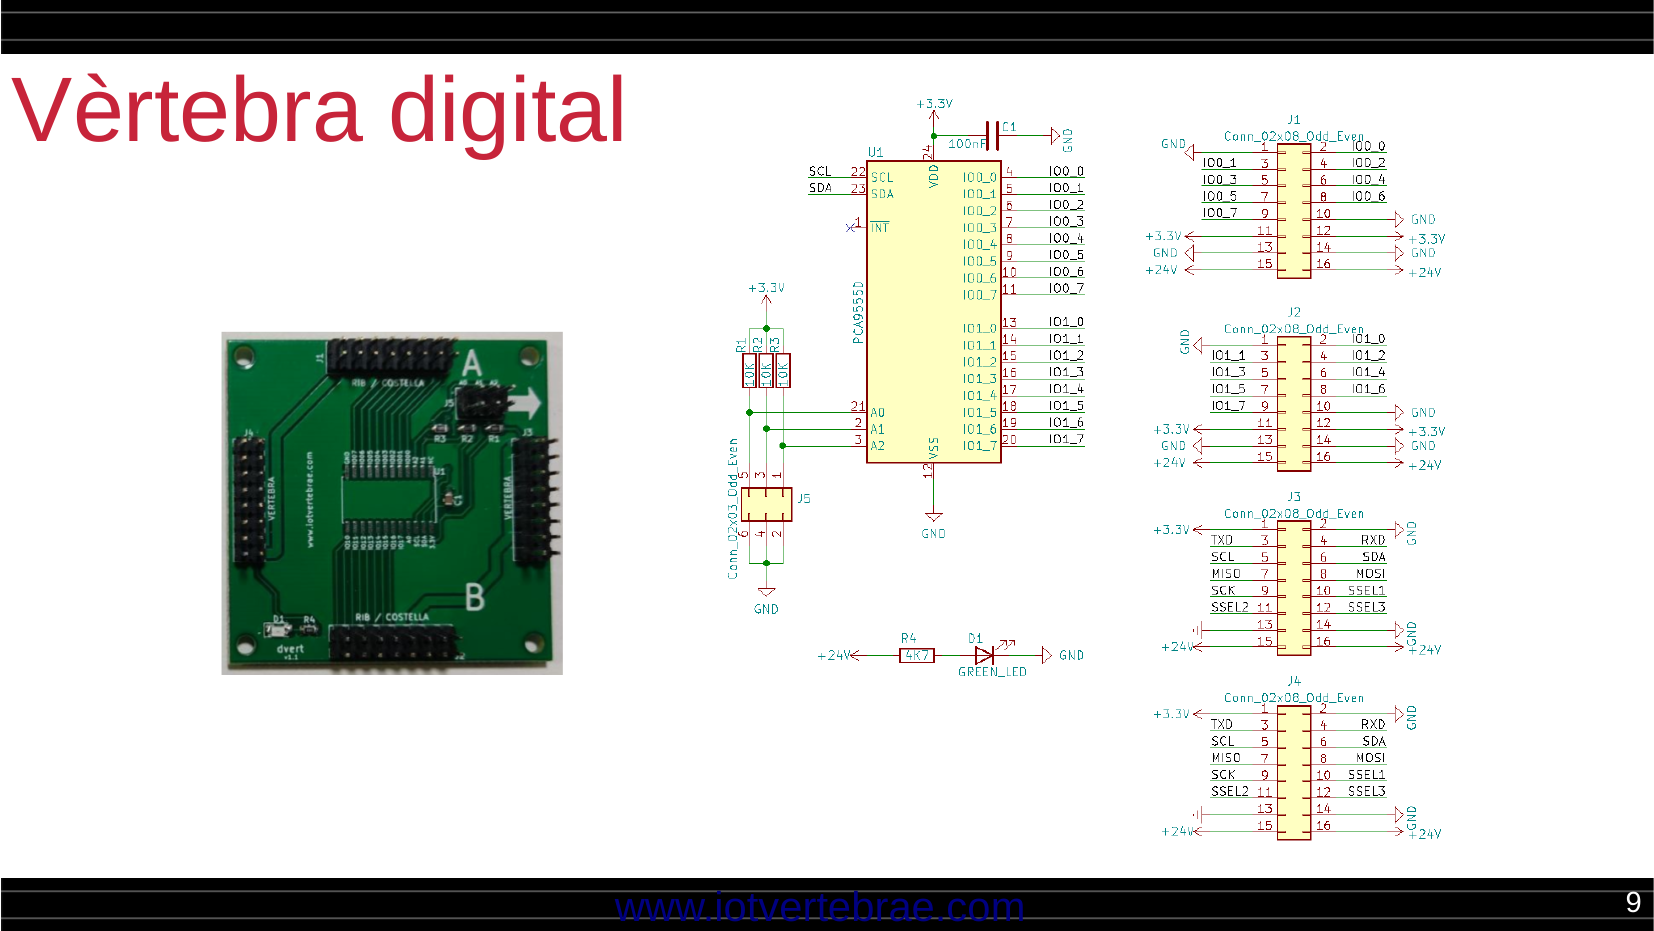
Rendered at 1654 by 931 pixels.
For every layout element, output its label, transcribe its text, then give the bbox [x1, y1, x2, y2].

picture [221, 331, 563, 676]
picture [1, 0, 1654, 54]
text_box www.iotvertebrae.com [600, 876, 1351, 931]
title Vèrtebra digital [11, 32, 1501, 188]
picture [712, 92, 1463, 857]
picture [1, 878, 600, 931]
picture [1351, 878, 1654, 931]
